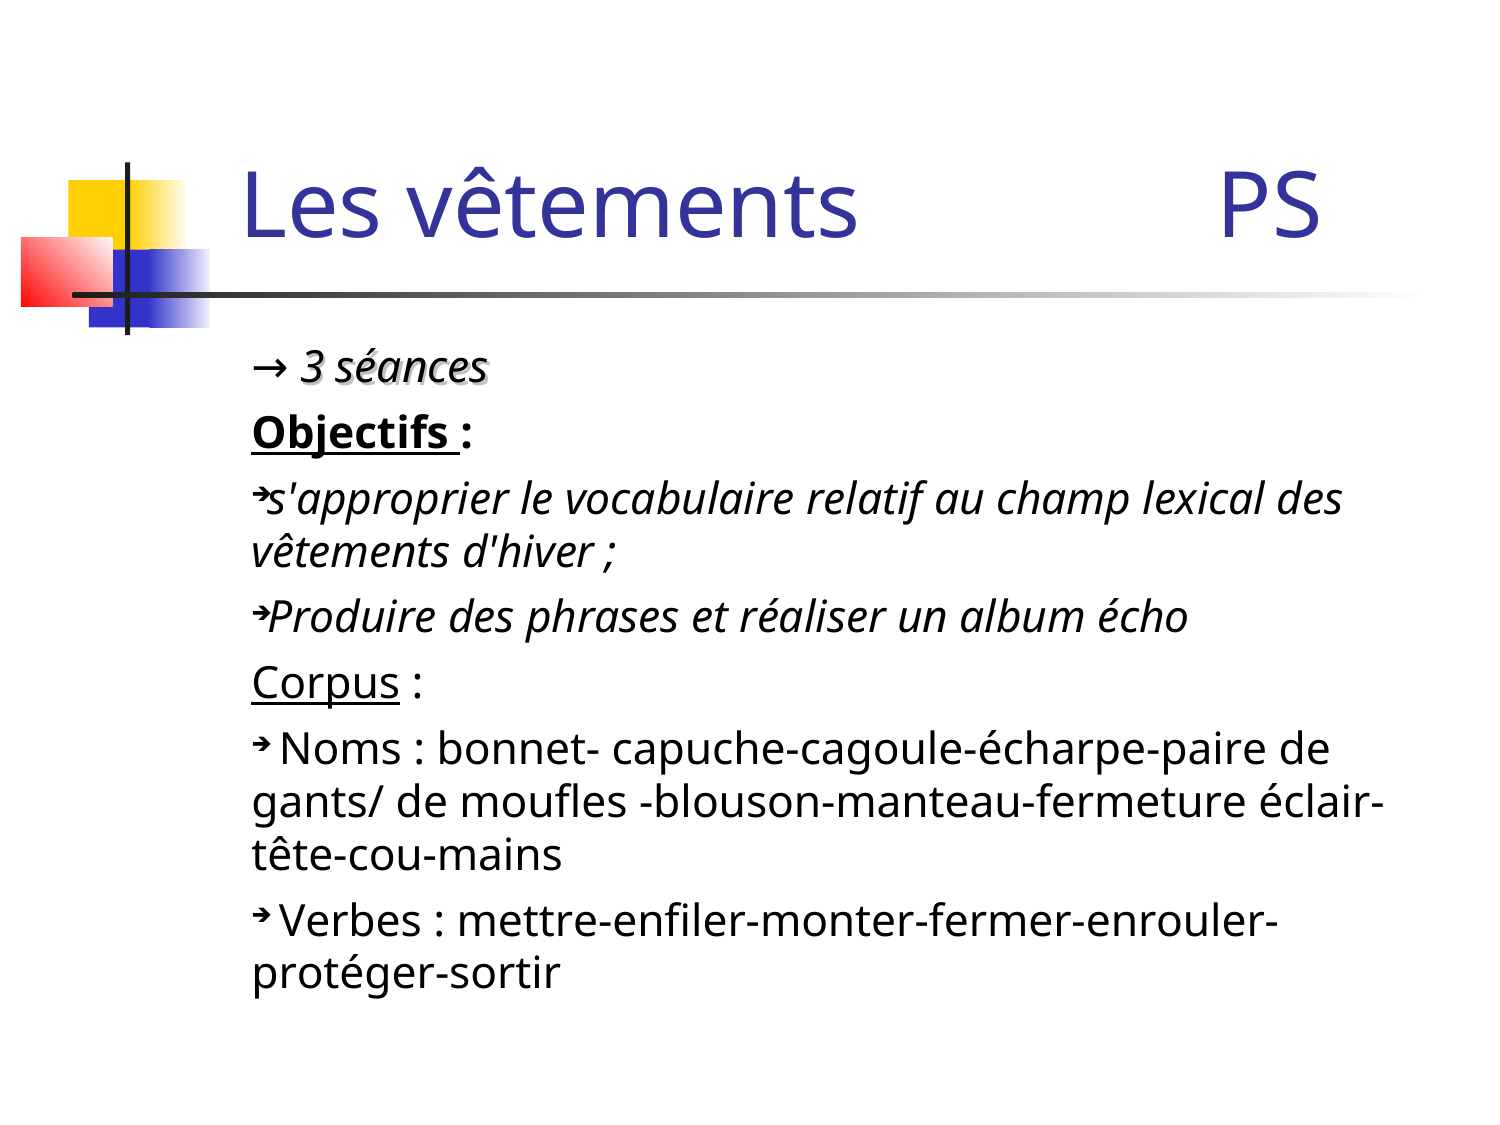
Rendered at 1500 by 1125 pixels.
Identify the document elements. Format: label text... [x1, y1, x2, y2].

list → 3 séances Objectifs : s'approprier le vocabulaire relatif au champ lexical des vêtements d'hiver ; Produire des phrases et réaliser un album écho Corpus : Noms : bonnet- capuche-cagoule-écharpe-paire de gants/ de moufles -blouson-manteau-fermeture éclair-tête-cou-mains Verbes : mettre-enfiler-monter-fermer-enrouler-protéger-sortir [193, 330, 1469, 1006]
title Les vêtements PS [224, 23, 1500, 264]
